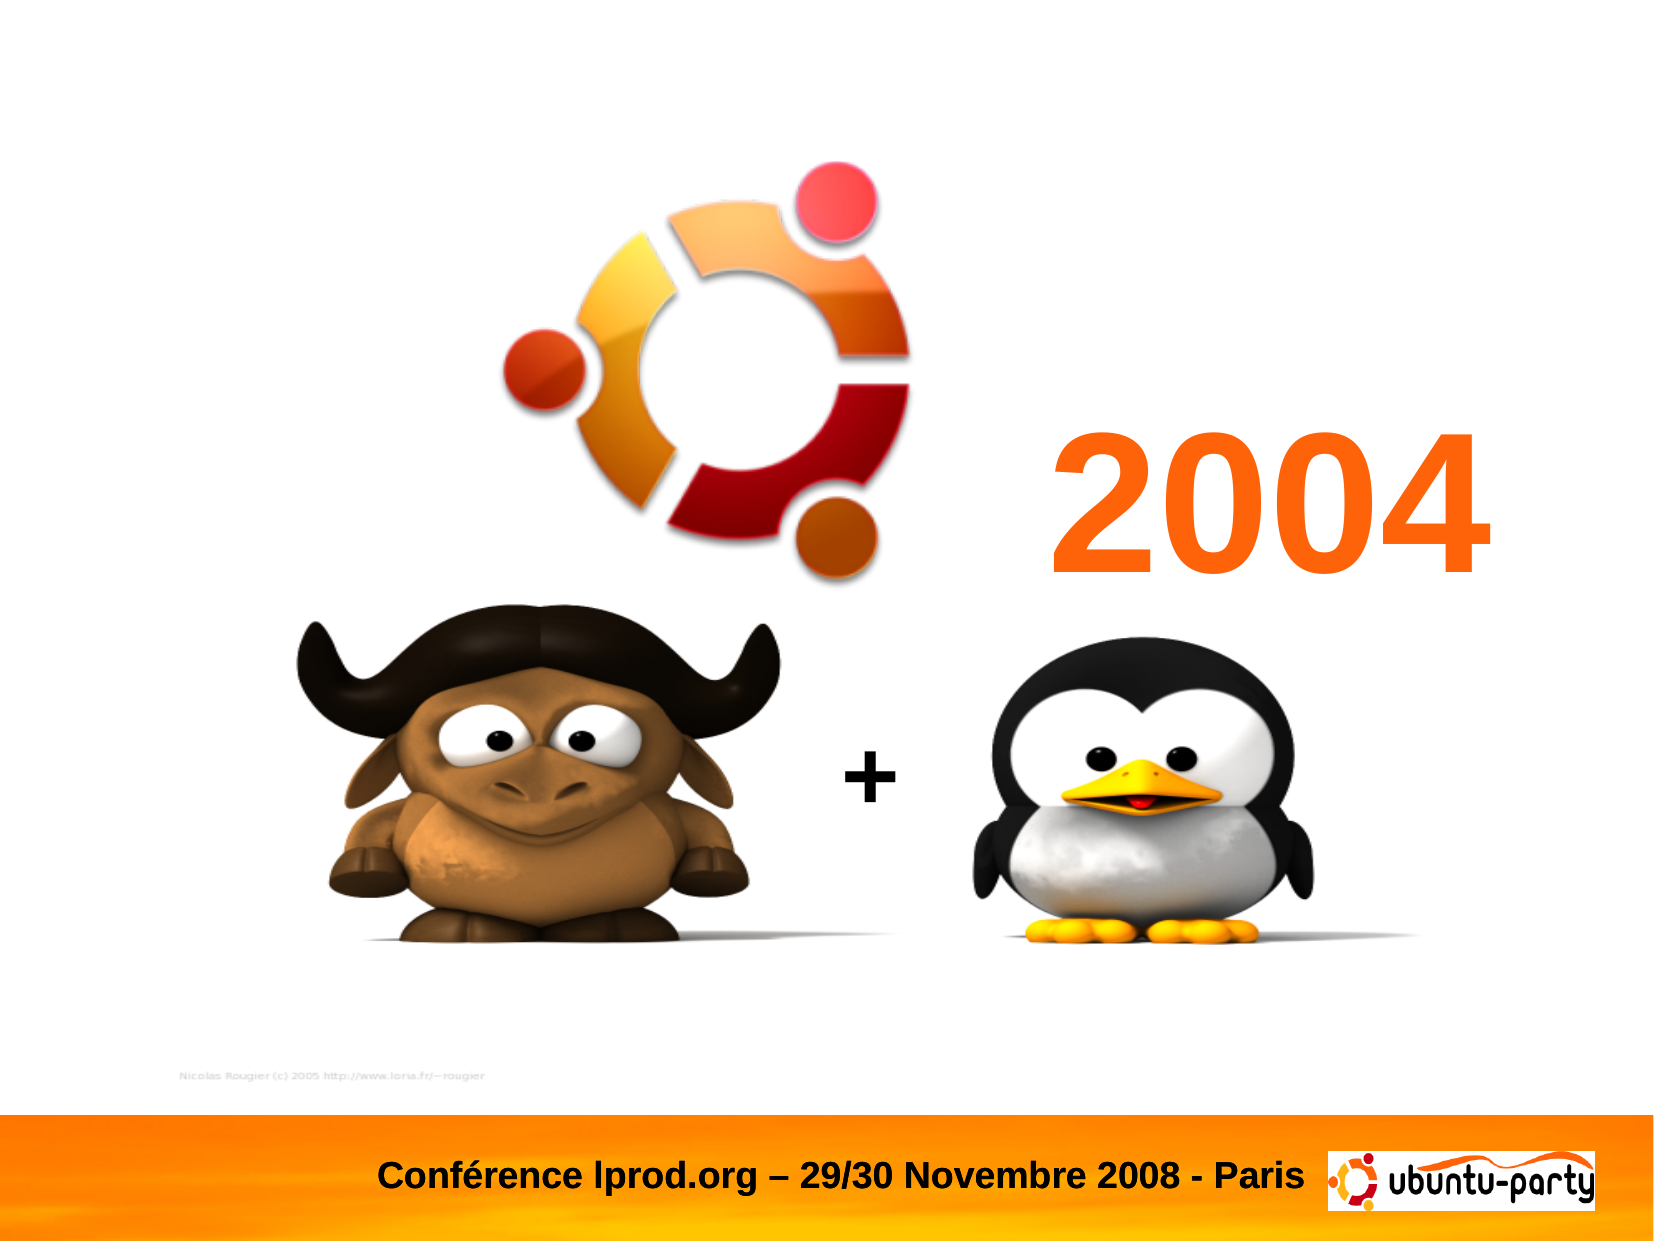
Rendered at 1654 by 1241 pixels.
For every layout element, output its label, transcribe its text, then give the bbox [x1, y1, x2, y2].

text_box 2004 [944, 383, 1595, 657]
picture [177, 161, 1506, 1082]
text_box Conférence lprod.org – 29/30 Novembre 2008 - Paris [295, 1147, 1388, 1211]
picture [0, 1115, 1654, 1241]
text_box + [324, 712, 1418, 857]
